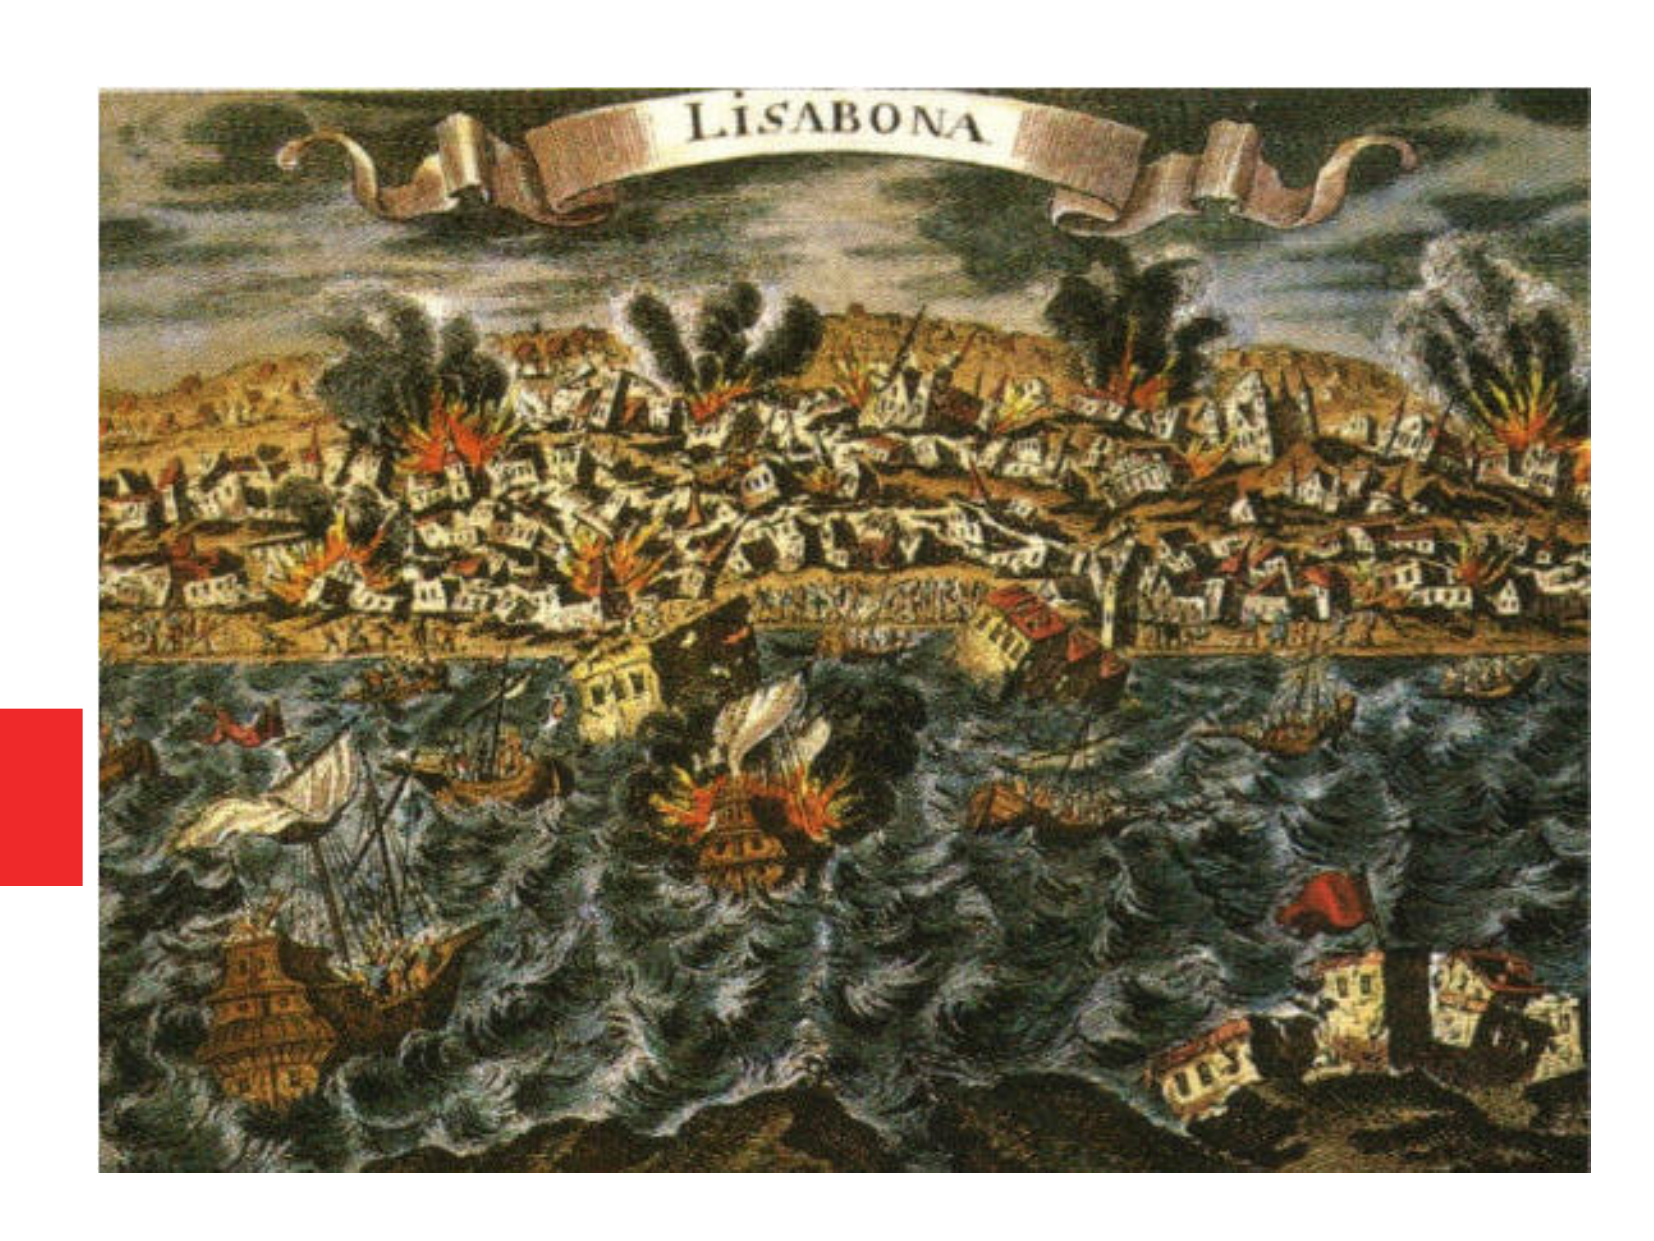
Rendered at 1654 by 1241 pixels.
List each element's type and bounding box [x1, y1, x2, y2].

picture [97, 86, 1591, 1173]
